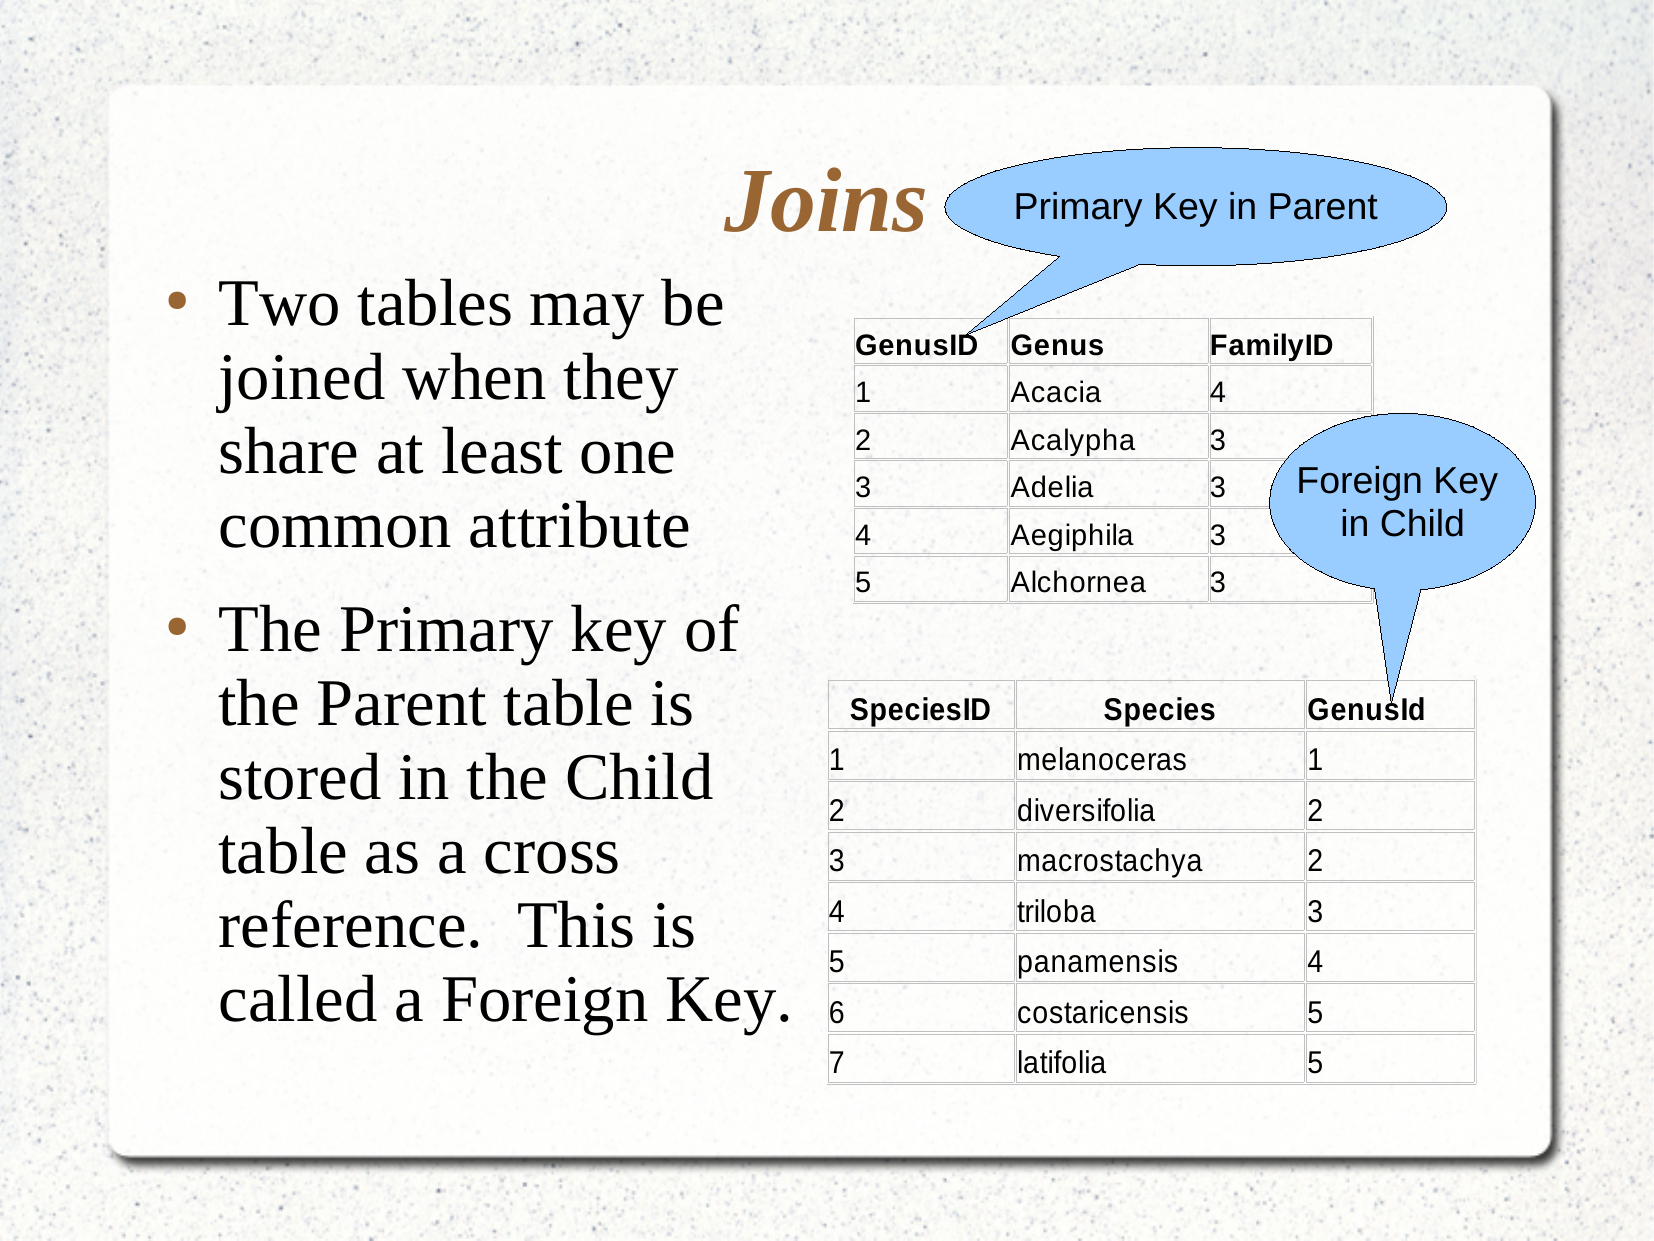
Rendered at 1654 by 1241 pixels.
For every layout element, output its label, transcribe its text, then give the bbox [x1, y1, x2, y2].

text_box Foreign Key in Child [1269, 413, 1536, 703]
title Joins [118, 96, 1536, 304]
chart [826, 316, 1506, 1143]
picture [0, 0, 1654, 1241]
text_box Primary Key in Parent [944, 147, 1447, 336]
list Two tables may be joined when they share at least one common attribute The Primary key of the Parent table is stored in the Child table as a cross reference. This is called a Foreign Key. [147, 265, 811, 1123]
